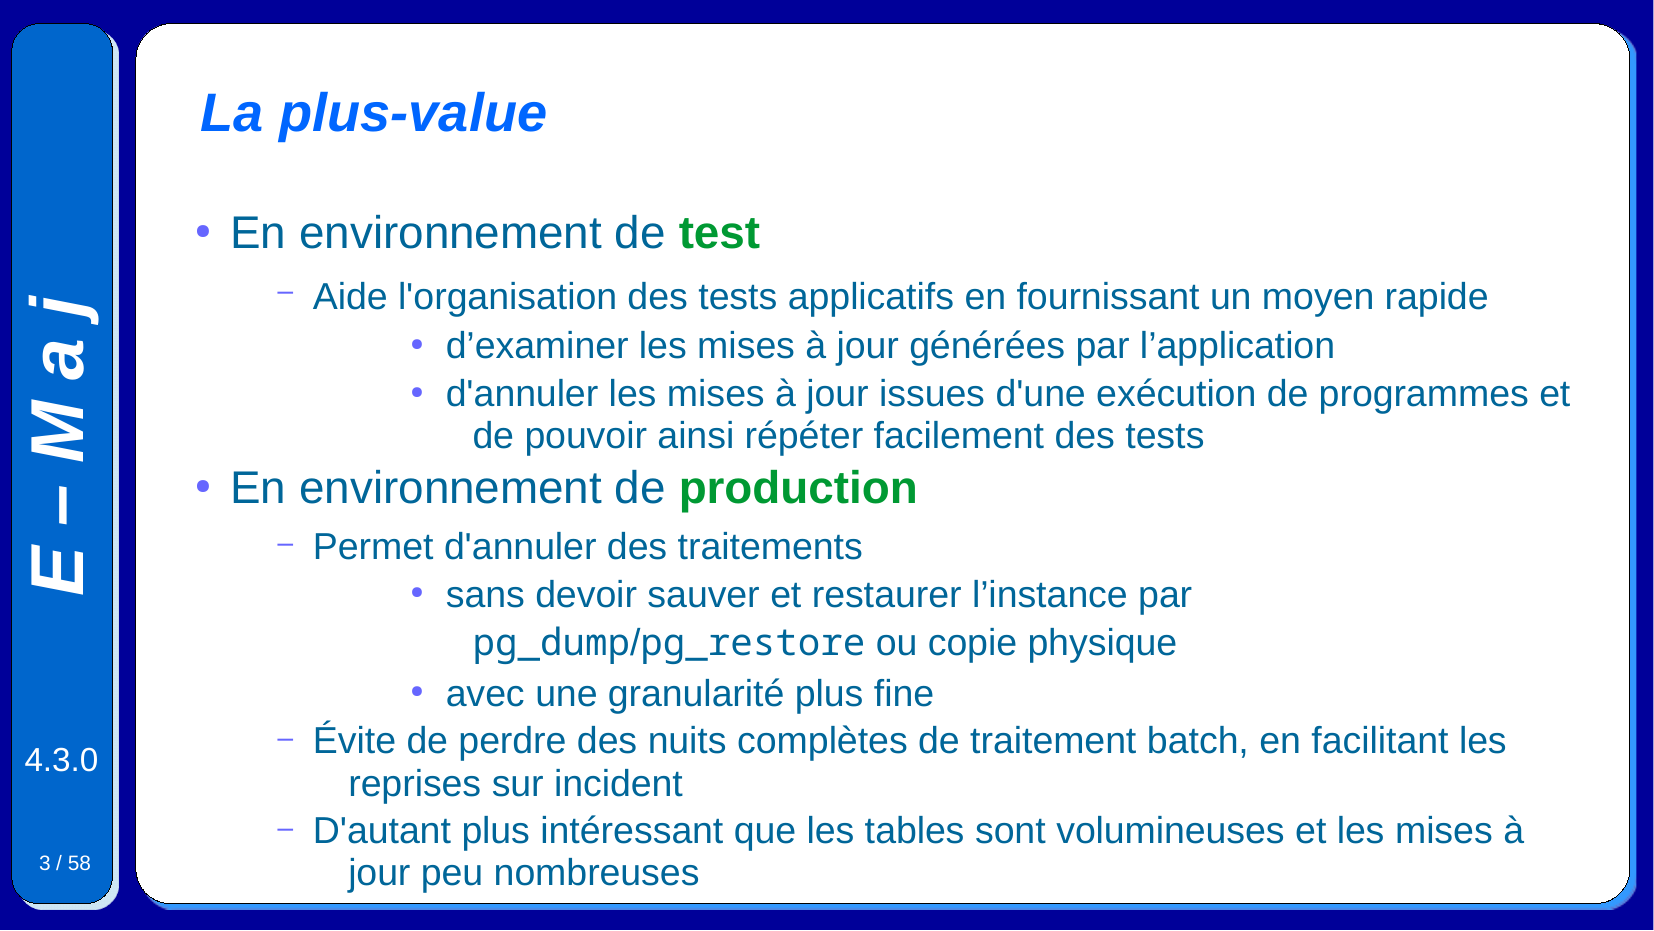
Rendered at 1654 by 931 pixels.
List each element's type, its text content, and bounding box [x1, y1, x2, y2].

list En environnement de test Aide l'organisation des tests applicatifs en fournissant un moyen rapide d’examiner les mises à jour générées par l’application d'annuler les mises à jour issues d'une exécution de programmes et de pouvoir ainsi répéter facilement des tests En environnement de production Permet d'annuler des traitements sans devoir sauver et restaurer l’instance par pg_dump/pg_restore ou copie physique avec une granularité plus fine Évite de perdre des nuits complètes de traitement batch, en facilitant les reprises sur incident D'autant plus intéressant que les tables sont volumineuses et les mises à jour peu nombreuses [177, 206, 1587, 889]
title La plus-value [200, 34, 1575, 191]
